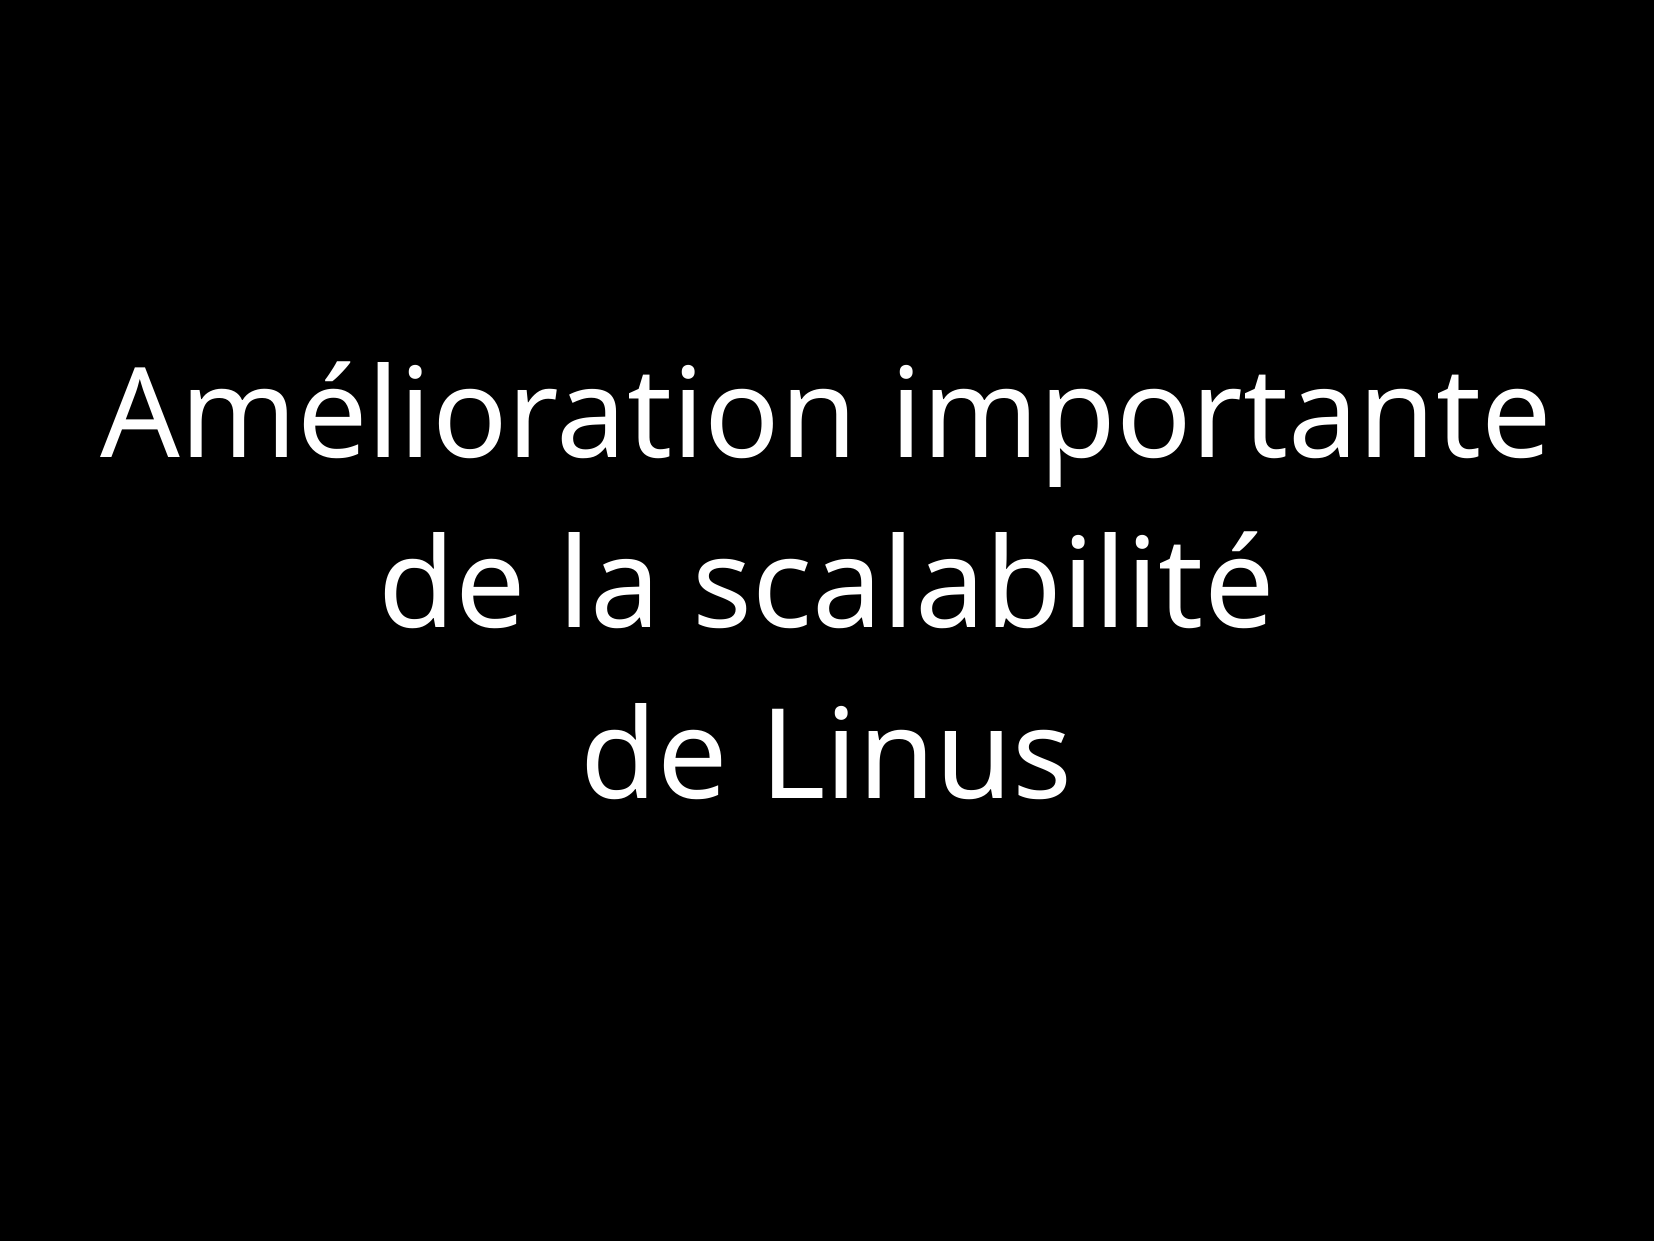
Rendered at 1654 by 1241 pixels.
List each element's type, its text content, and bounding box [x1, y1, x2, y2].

subtitle Amélioration importante de la scalabilité de Linus [82, 49, 1571, 1109]
